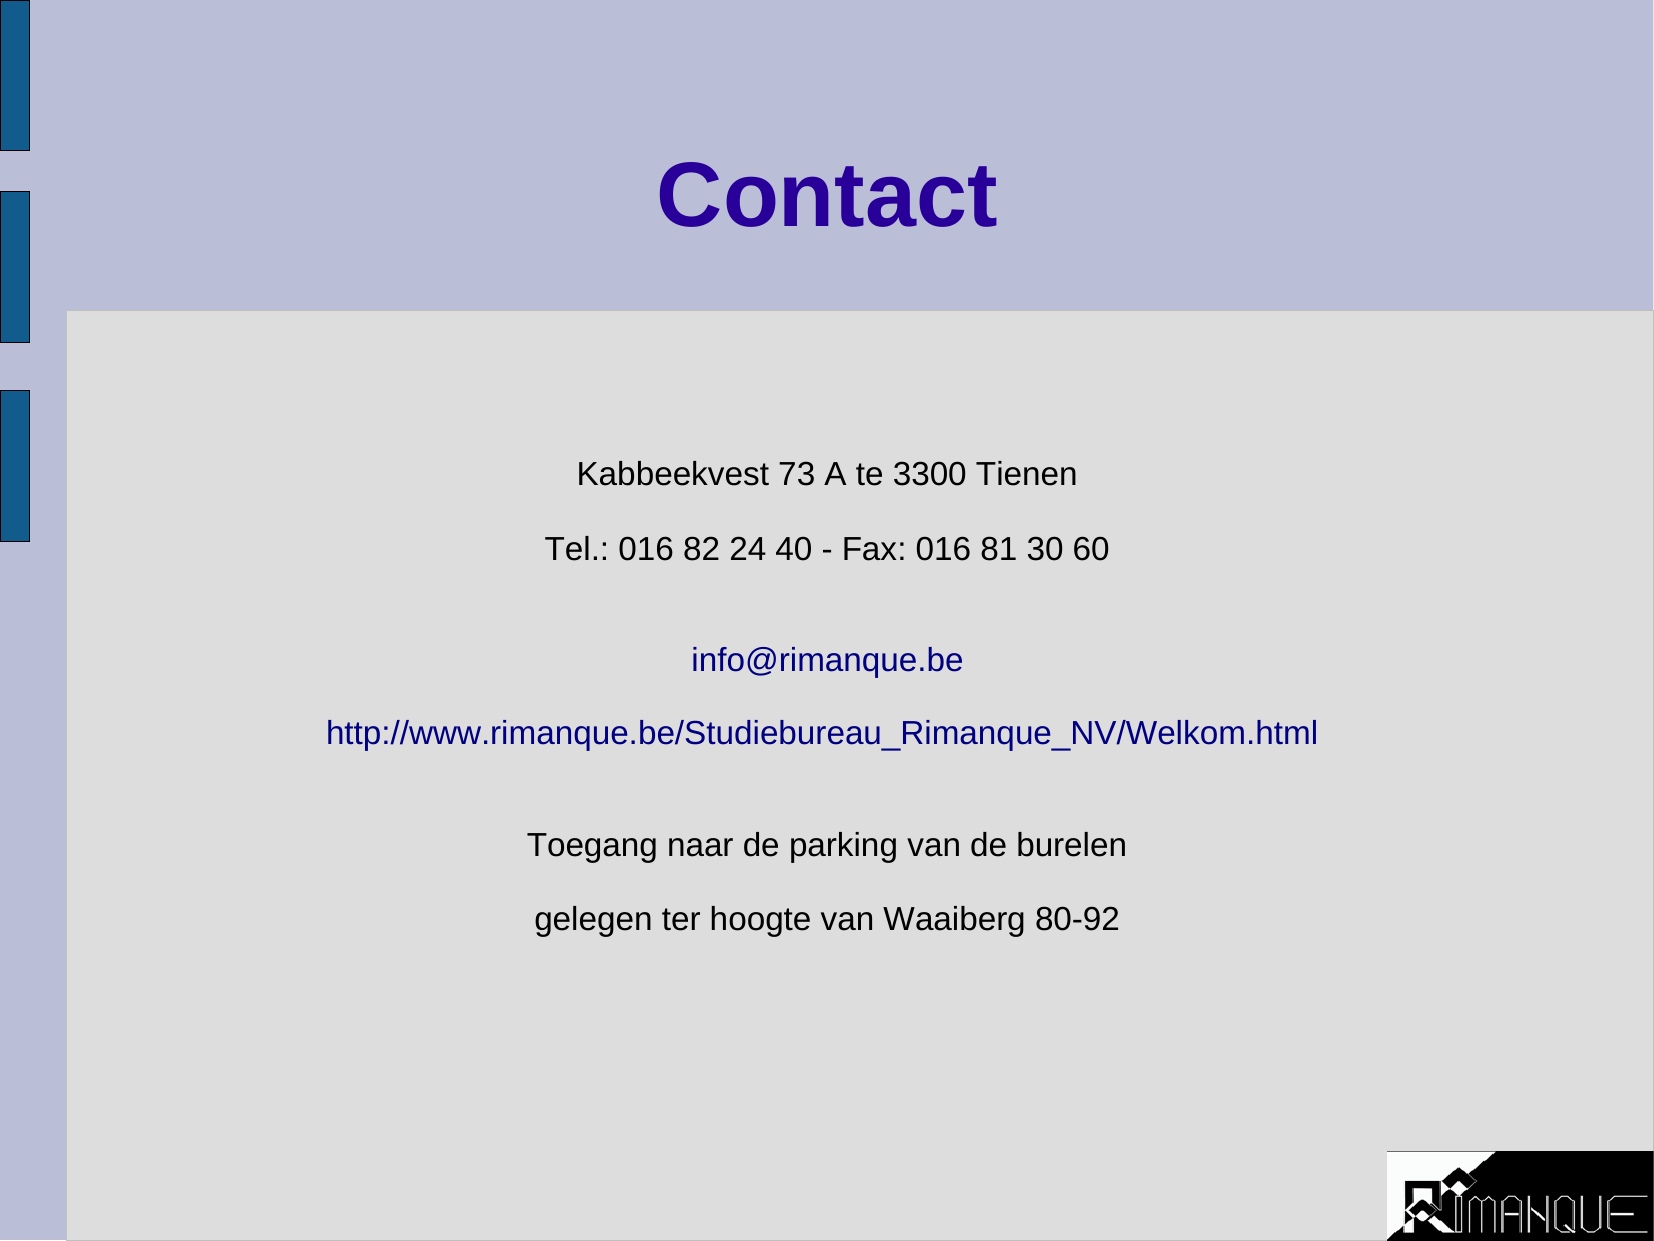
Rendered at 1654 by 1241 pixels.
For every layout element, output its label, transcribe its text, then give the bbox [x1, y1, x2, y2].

list Kabbeekvest 73 A te 3300 Tienen Tel.: 016 82 24 40 - Fax: 016 81 30 60 info@rimanque.be http://www.rimanque.be/Studiebureau_Rimanque_NV/Welkom.html Toegang naar de parking van de burelen gelegen ter hoogte van Waaiberg 80-92 [121, 344, 1534, 1112]
picture [1387, 1151, 1654, 1241]
title Contact [121, 98, 1534, 291]
